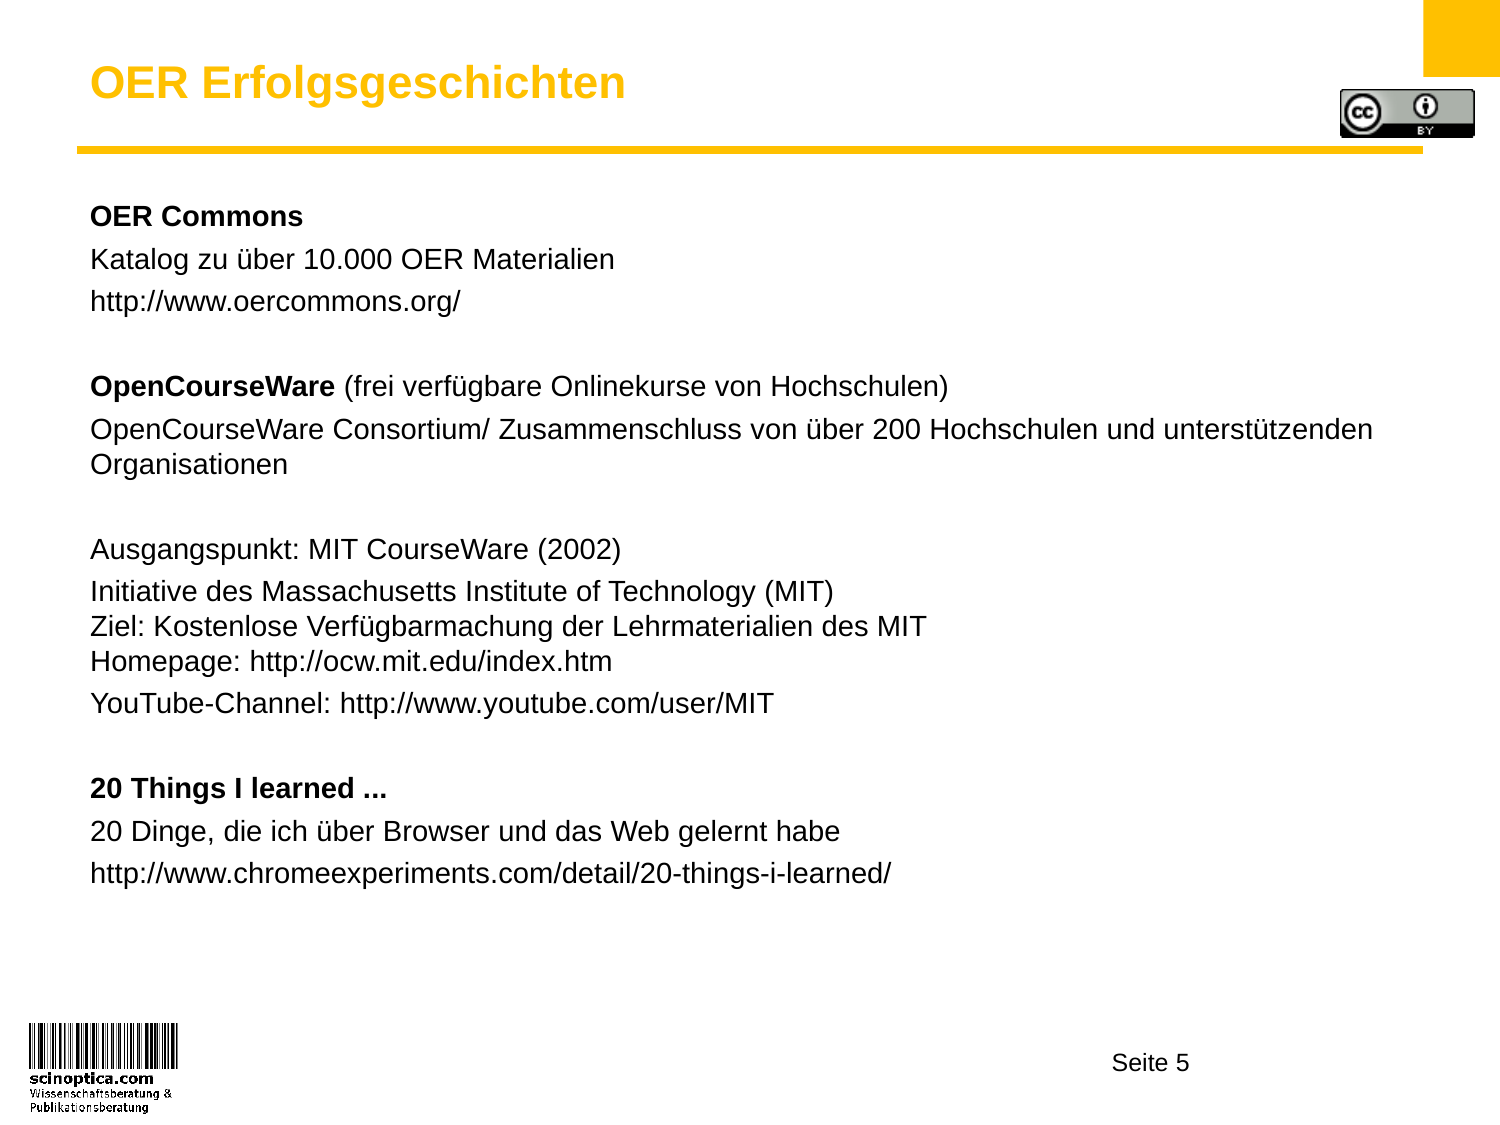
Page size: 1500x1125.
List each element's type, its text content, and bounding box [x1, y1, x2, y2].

picture [1425, 89, 1475, 138]
slide_number Seite <Nummer> [1096, 1039, 1447, 1118]
picture [29, 1023, 178, 1116]
title OER Erfolgsgeschichten [75, 45, 1425, 161]
list OER Commons Katalog zu über 10.000 OER Materialien http://www.oercommons.org/ OpenCourseWare (frei verfügbare Onlinekurse von Hochschulen) OpenCourseWare Consortium/ Zusammenschluss von über 200 Hochschulen und unterstützenden Organisationen Ausgangspunkt: MIT CourseWare (2002) Initiative des Massachusetts Institute of Technology (MIT) Ziel: Kostenlose Verfügbarmachung der Lehrmaterialien des MIT Homepage: http://ocw.mit.edu/index.htm YouTube-Channel: http://www.youtube.com/user/MIT 20 Things I learned ... 20 Dinge, die ich über Browser und das Web gelernt habe http://www.chromeexperiments.com/detail/20-things-i-learned/ [75, 190, 1424, 1034]
